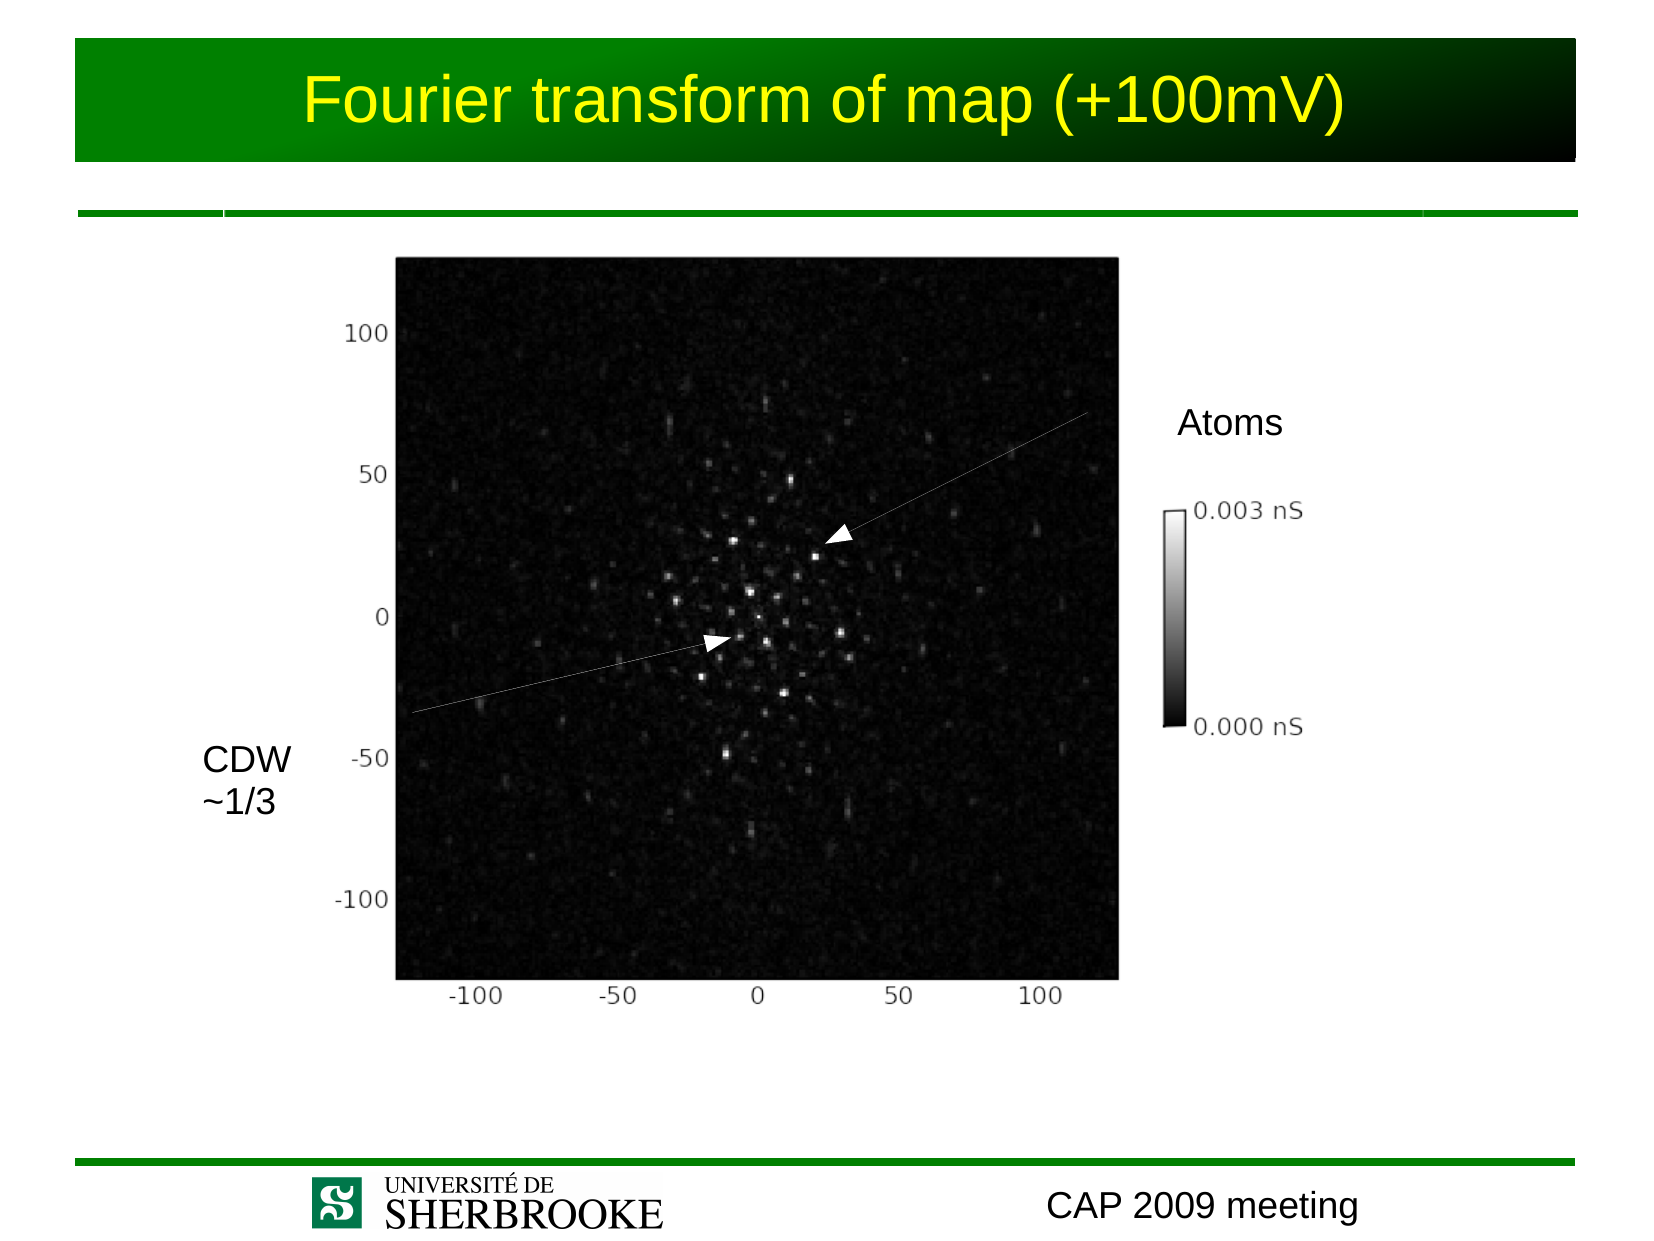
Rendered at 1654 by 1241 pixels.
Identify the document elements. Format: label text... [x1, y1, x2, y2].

picture [223, 168, 1424, 1069]
text_box Atoms [1162, 393, 1299, 451]
text_box CDW ~1/3 [187, 731, 307, 831]
picture [312, 1172, 663, 1229]
title Fourier transform of map (+100mV) [75, 38, 1576, 162]
